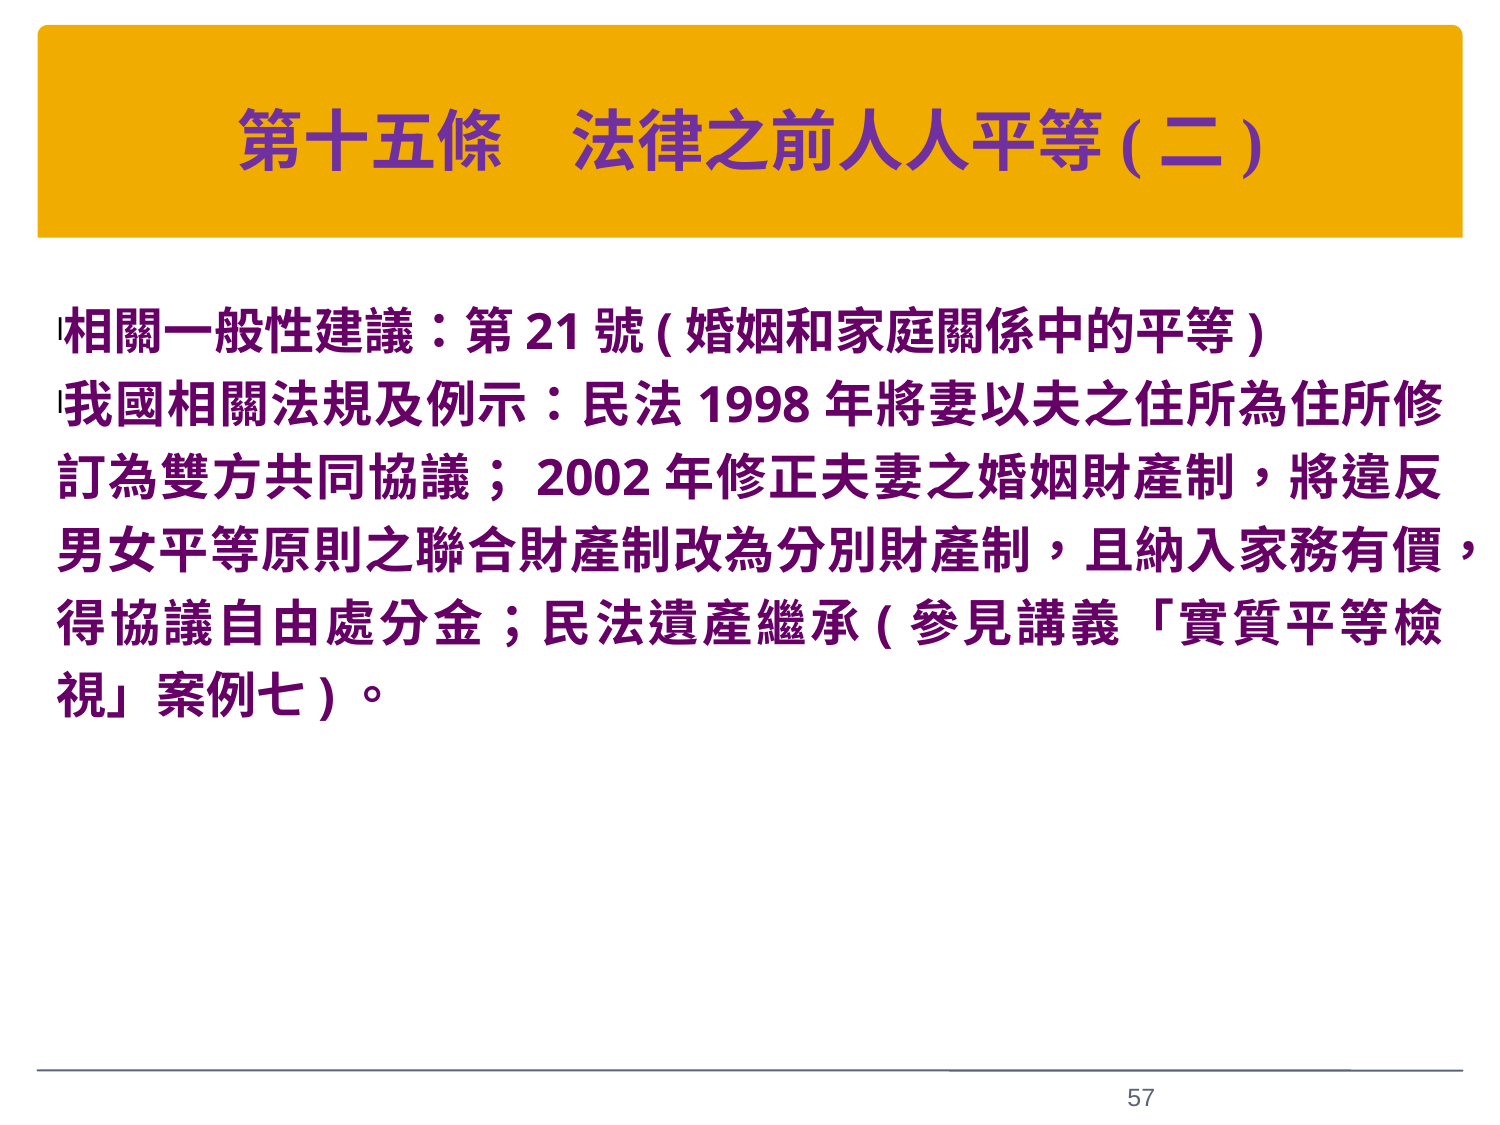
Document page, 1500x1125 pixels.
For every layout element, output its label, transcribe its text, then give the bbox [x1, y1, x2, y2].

title 第十五條 法律之前人人平等(二) [50, 45, 1451, 233]
text_box 相關一般性建議：第21號(婚姻和家庭關係中的平等) 我國相關法規及例示：民法1998年將妻以夫之住所為住所修訂為雙方共同協議；2002年修正夫妻之婚姻財產制，將違反男女平等原則之聯合財產制改為分別財產制，且納入家務有價，得協議自由處分金；民法遺產繼承(參見講義「實質平等檢視」案例七)。 [41, 279, 1459, 732]
text_box <編號> [1112, 1069, 1463, 1123]
